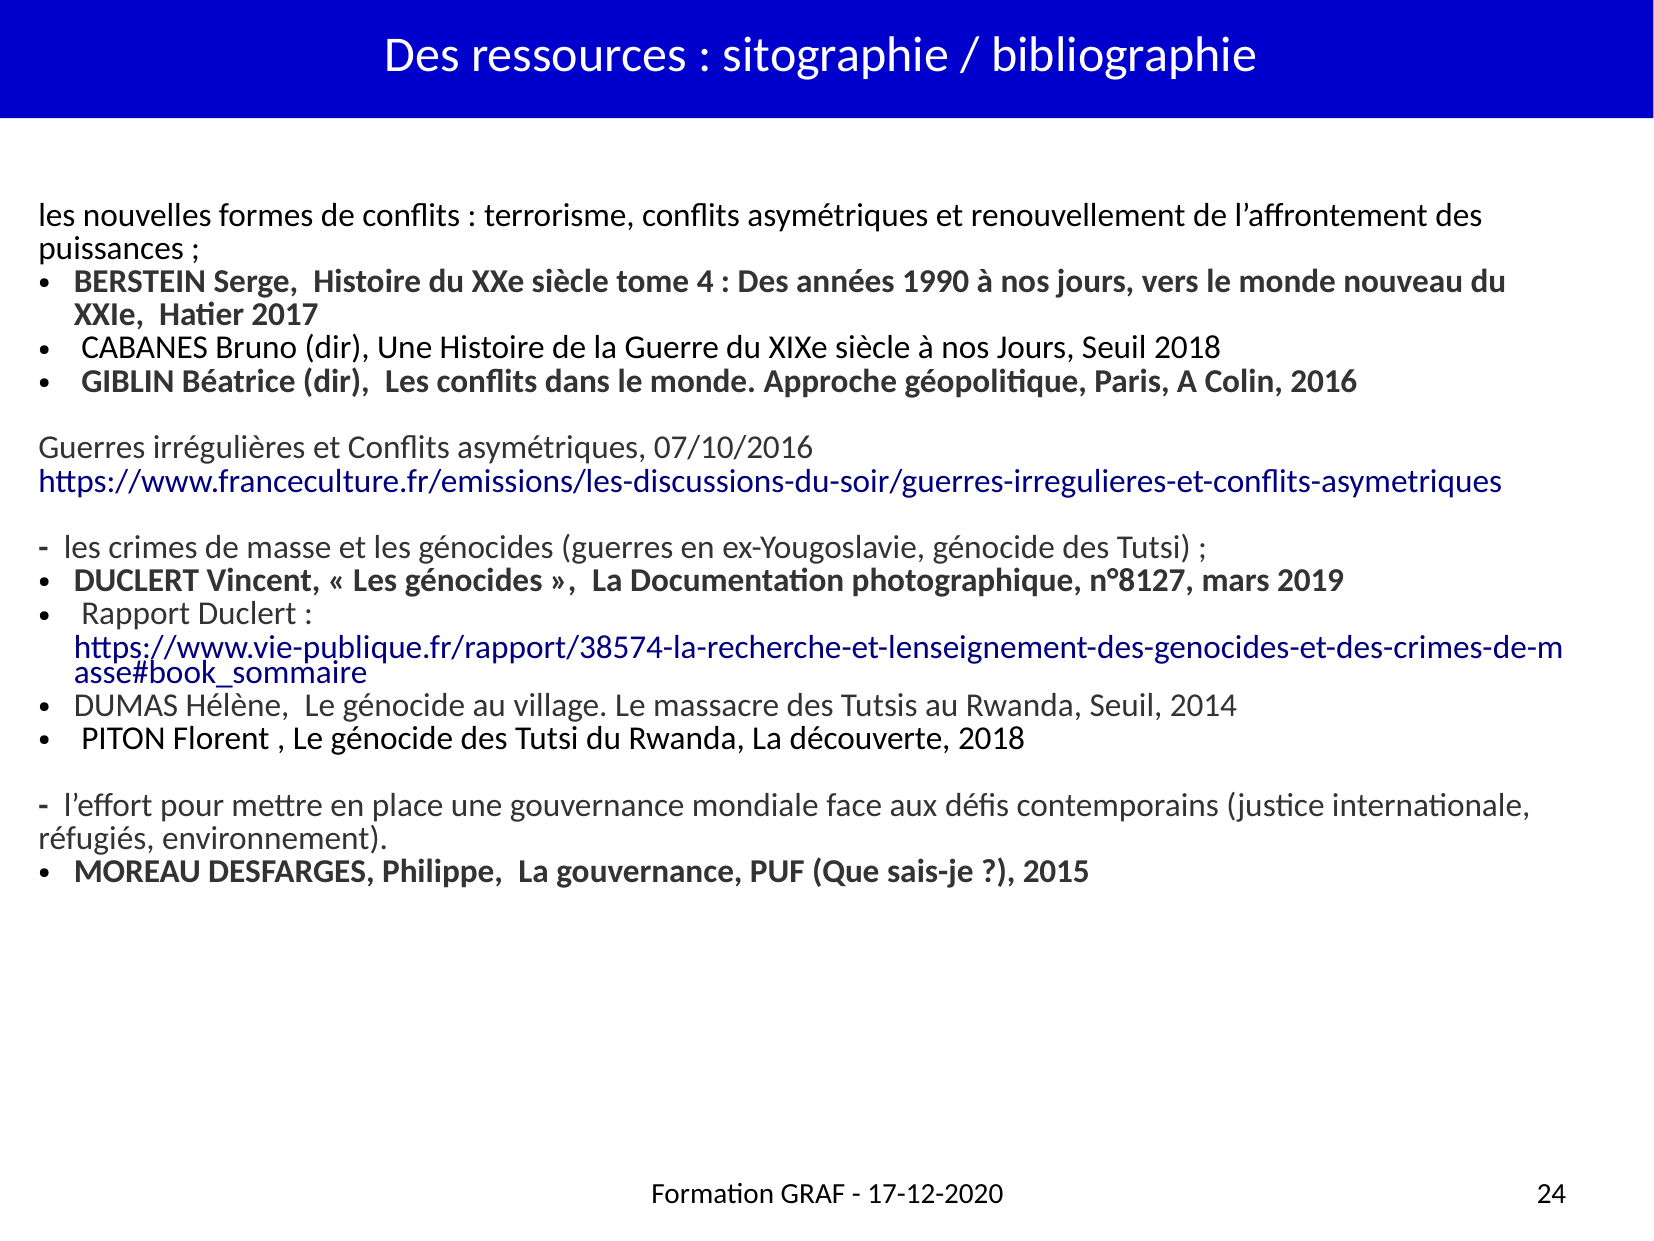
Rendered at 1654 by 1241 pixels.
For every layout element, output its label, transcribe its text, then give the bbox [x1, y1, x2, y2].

text_box les nouvelles formes de conflits : terrorisme, conflits asymétriques et renouvellement de l’affrontement des puissances ; BERSTEIN Serge, Histoire du XXe siècle tome 4 : Des années 1990 à nos jours, vers le monde nouveau du XXIe, Hatier 2017 CABANES Bruno (dir), Une Histoire de la Guerre du XIXe siècle à nos Jours, Seuil 2018 GIBLIN Béatrice (dir), Les conflits dans le monde. Approche géopolitique, Paris, A Colin, 2016 Guerres irrégulières et Conflits asymétriques, 07/10/2016 https://www.franceculture.fr/emissions/les-discussions-du-soir/guerres-irregulieres-et-conflits-asymetriques - les crimes de masse et les génocides (guerres en ex-Yougoslavie, génocide des Tutsi) ; DUCLERT Vincent, « Les génocides », La Documentation photographique, n°8127, mars 2019 Rapport Duclert : https://www.vie-publique.fr/rapport/38574-la-recherche-et-lenseignement-des-genocides-et-des-crimes-de-masse#book_sommaire DUMAS Hélène, Le génocide au village. Le massacre des Tutsis au Rwanda, Seuil, 2014 PITON Florent , Le génocide des Tutsi du Rwanda, La découverte, 2018 - l’effort pour mettre en place une gouvernance mondiale face aux défis contemporains (justice internationale, réfugiés, environnement). MOREAU DESFARGES, Philippe, La gouvernance, PUF (Que sais-je ?), 2015 [23, 193, 1595, 1146]
title Des ressources : sitographie / bibliographie [0, 0, 1654, 119]
